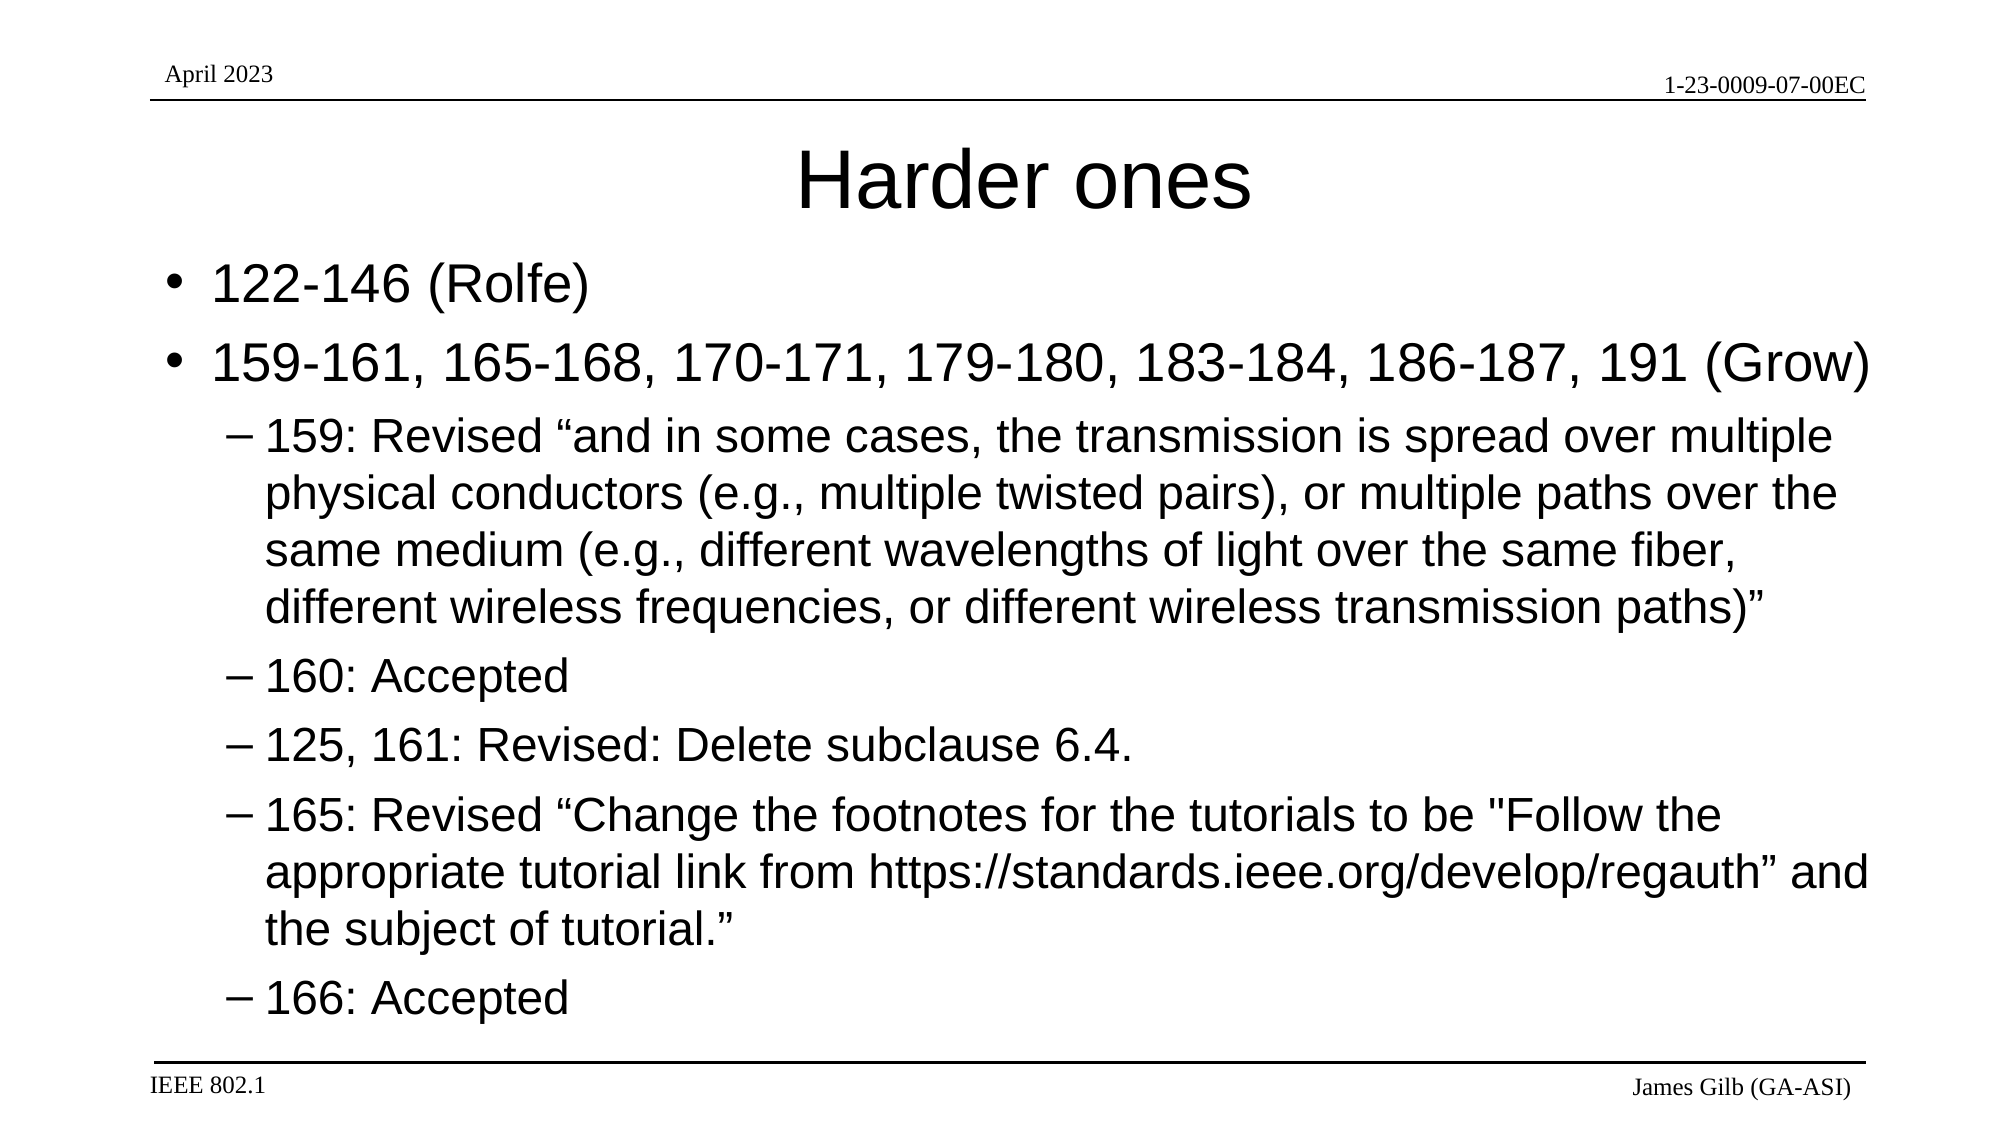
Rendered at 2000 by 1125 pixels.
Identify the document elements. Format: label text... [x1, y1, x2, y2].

list 122-146 (Rolfe) 159-161, 165-168, 170-171, 179-180, 183-184, 186-187, 191 (Grow) 159: Revised “and in some cases, the transmission is spread over multiple physical conductors (e.g., multiple twisted pairs), or multiple paths over the same medium (e.g., different wavelengths of light over the same fiber, different wireless frequencies, or different wireless transmission paths)” 160: Accepted 125, 161: Revised: Delete subclause 6.4. 165: Revised “Change the footnotes for the tutorials to be "Follow the appropriate tutorial link from https://standards.ieee.org/develop/regauth” and the subject of tutorial.” 166: Accepted [149, 239, 1900, 1051]
title Harder ones [149, 112, 1900, 238]
